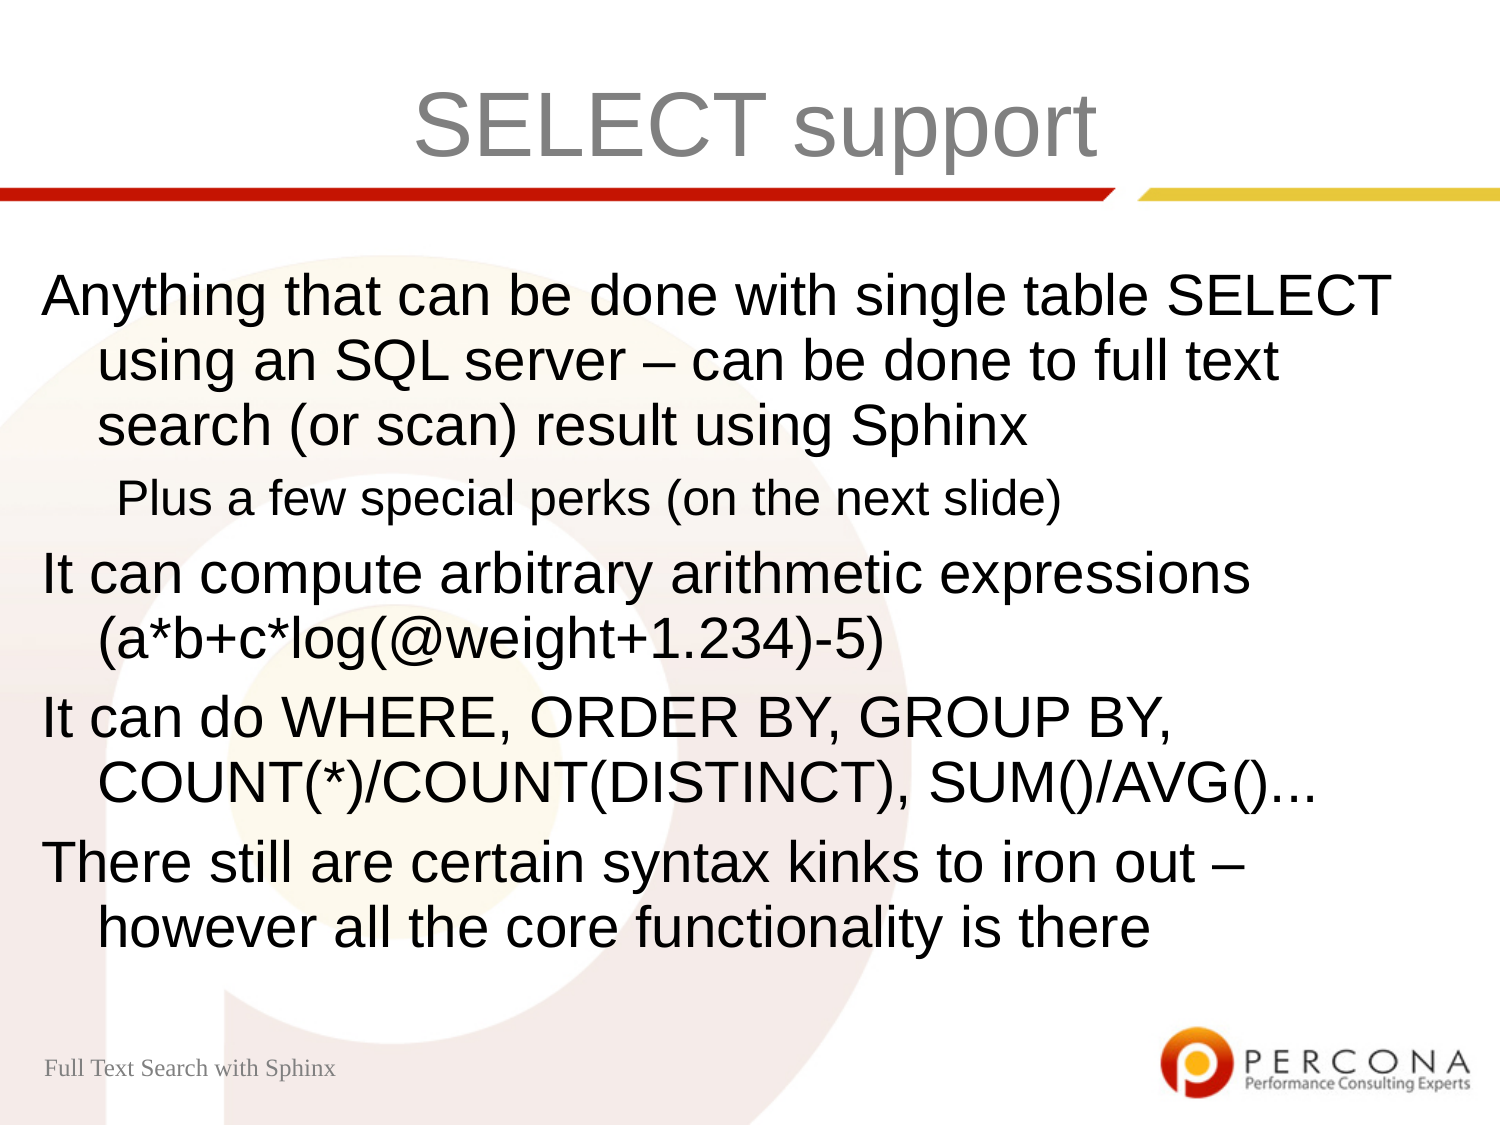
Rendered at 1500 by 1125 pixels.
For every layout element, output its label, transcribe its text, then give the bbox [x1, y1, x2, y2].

picture [0, 0, 1500, 1125]
title SELECT support [41, 62, 1471, 187]
list Anything that can be done with single table SELECT using an SQL server – can be done to full text search (or scan) result using Sphinx Plus a few special perks (on the next slide) It can compute arbitrary arithmetic expressions (a*b+c*log(@weight+1.234)-5) It can do WHERE, ORDER BY, GROUP BY, COUNT(*)/COUNT(DISTINCT), SUM()/AVG()... There still are certain syntax kinks to iron out – however all the core functionality is there [41, 262, 1471, 991]
